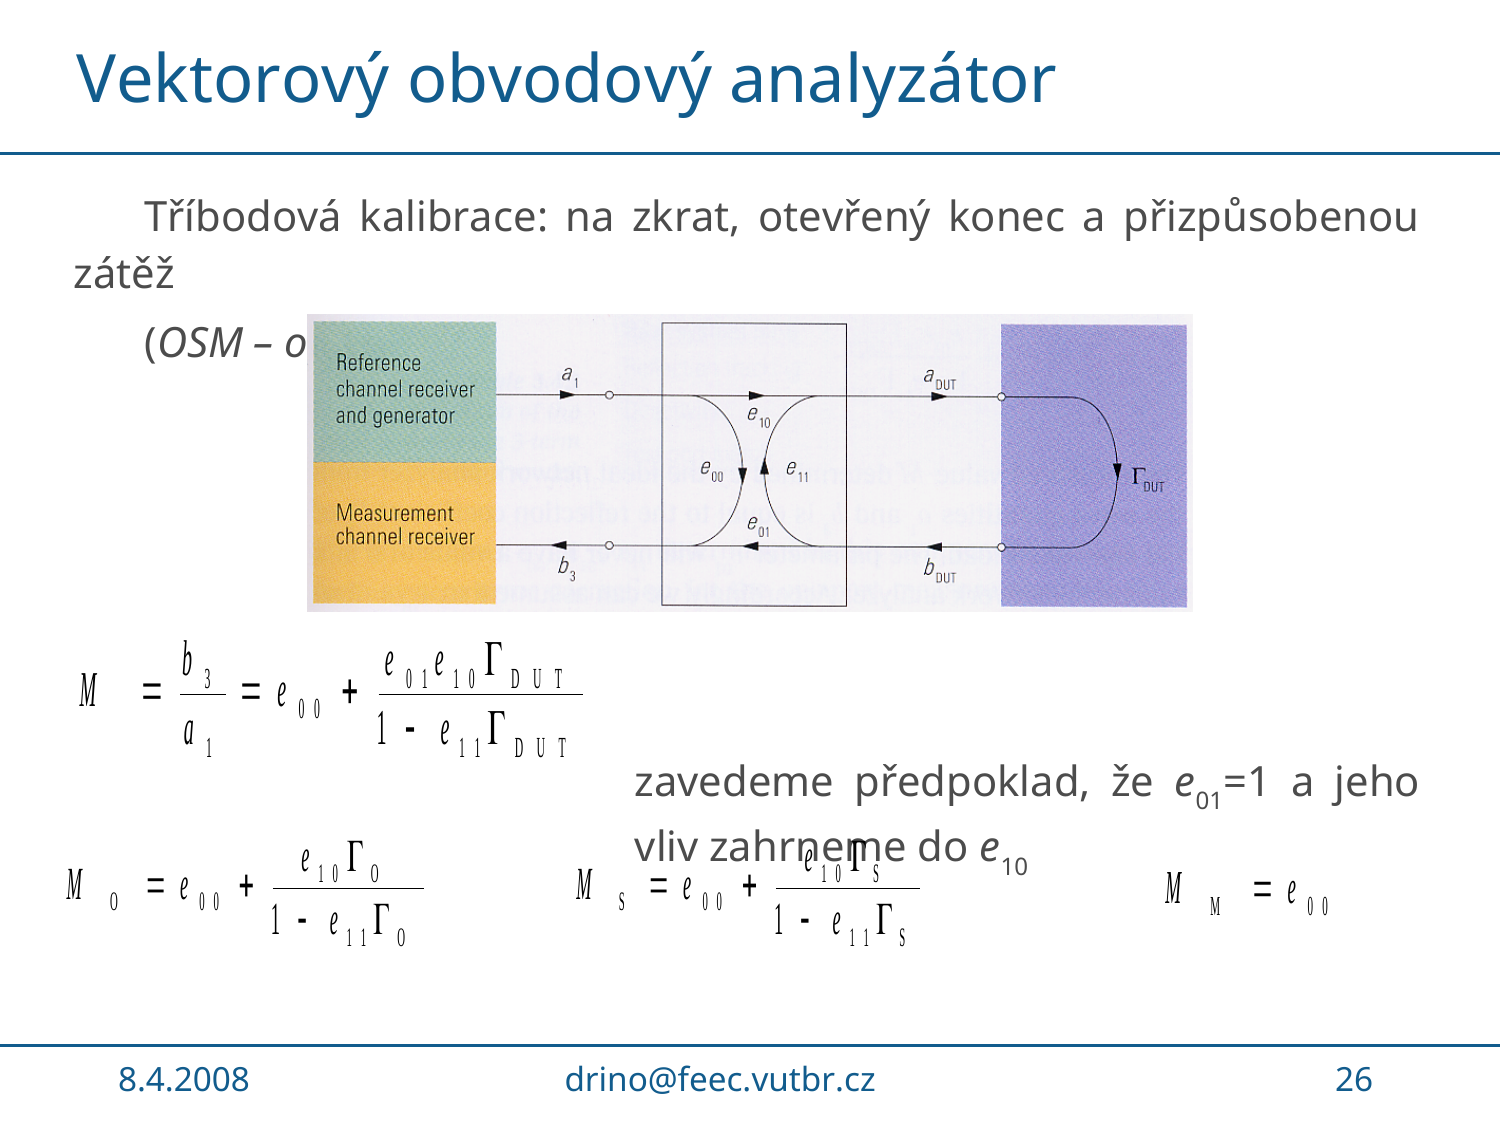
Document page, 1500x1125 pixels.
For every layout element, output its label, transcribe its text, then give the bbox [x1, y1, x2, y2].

text_box Tříbodová kalibrace: na zkrat, otevřený konec a přizpůsobenou zátěž (OSM – open, short, match) zavedeme předpoklad, že e01=1 a jeho vliv zahrneme do e10 [59, 178, 1442, 891]
picture [307, 314, 1193, 612]
picture [59, 826, 434, 957]
picture [71, 627, 592, 769]
text_box drino@feec.vutbr.cz [454, 1049, 987, 1125]
picture [1157, 856, 1343, 928]
picture [568, 826, 932, 957]
text_box 8.4.2008 [103, 1049, 432, 1125]
title Vektorový obvodový analyzátor [0, 0, 1500, 152]
text_box <číslo> [1075, 1049, 1388, 1125]
